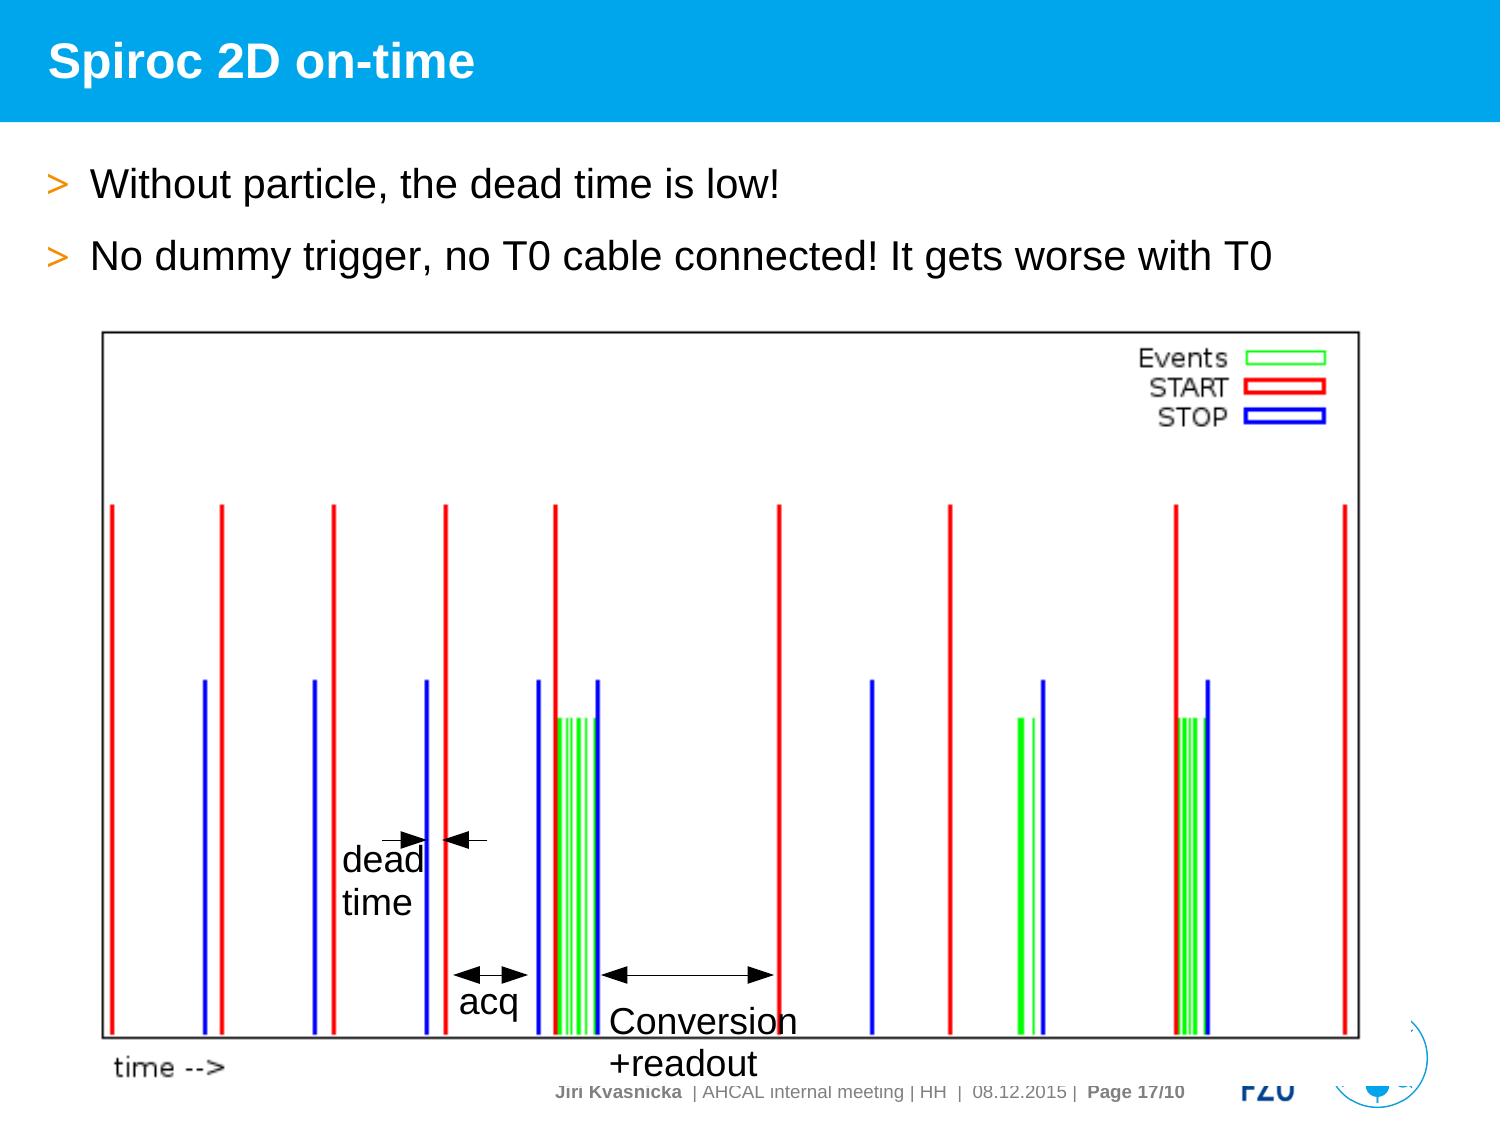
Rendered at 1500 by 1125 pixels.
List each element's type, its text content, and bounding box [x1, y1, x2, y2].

text_box acq [444, 972, 534, 1030]
text_box dead time [327, 831, 440, 931]
picture [60, 296, 1428, 1110]
list Without particle, the dead time is low! No dummy trigger, no T0 cable connected! It gets worse with T0 [46, 160, 1444, 813]
title Spiroc 2D on-time [47, 16, 1446, 107]
text_box Conversion +readout [594, 993, 813, 1092]
